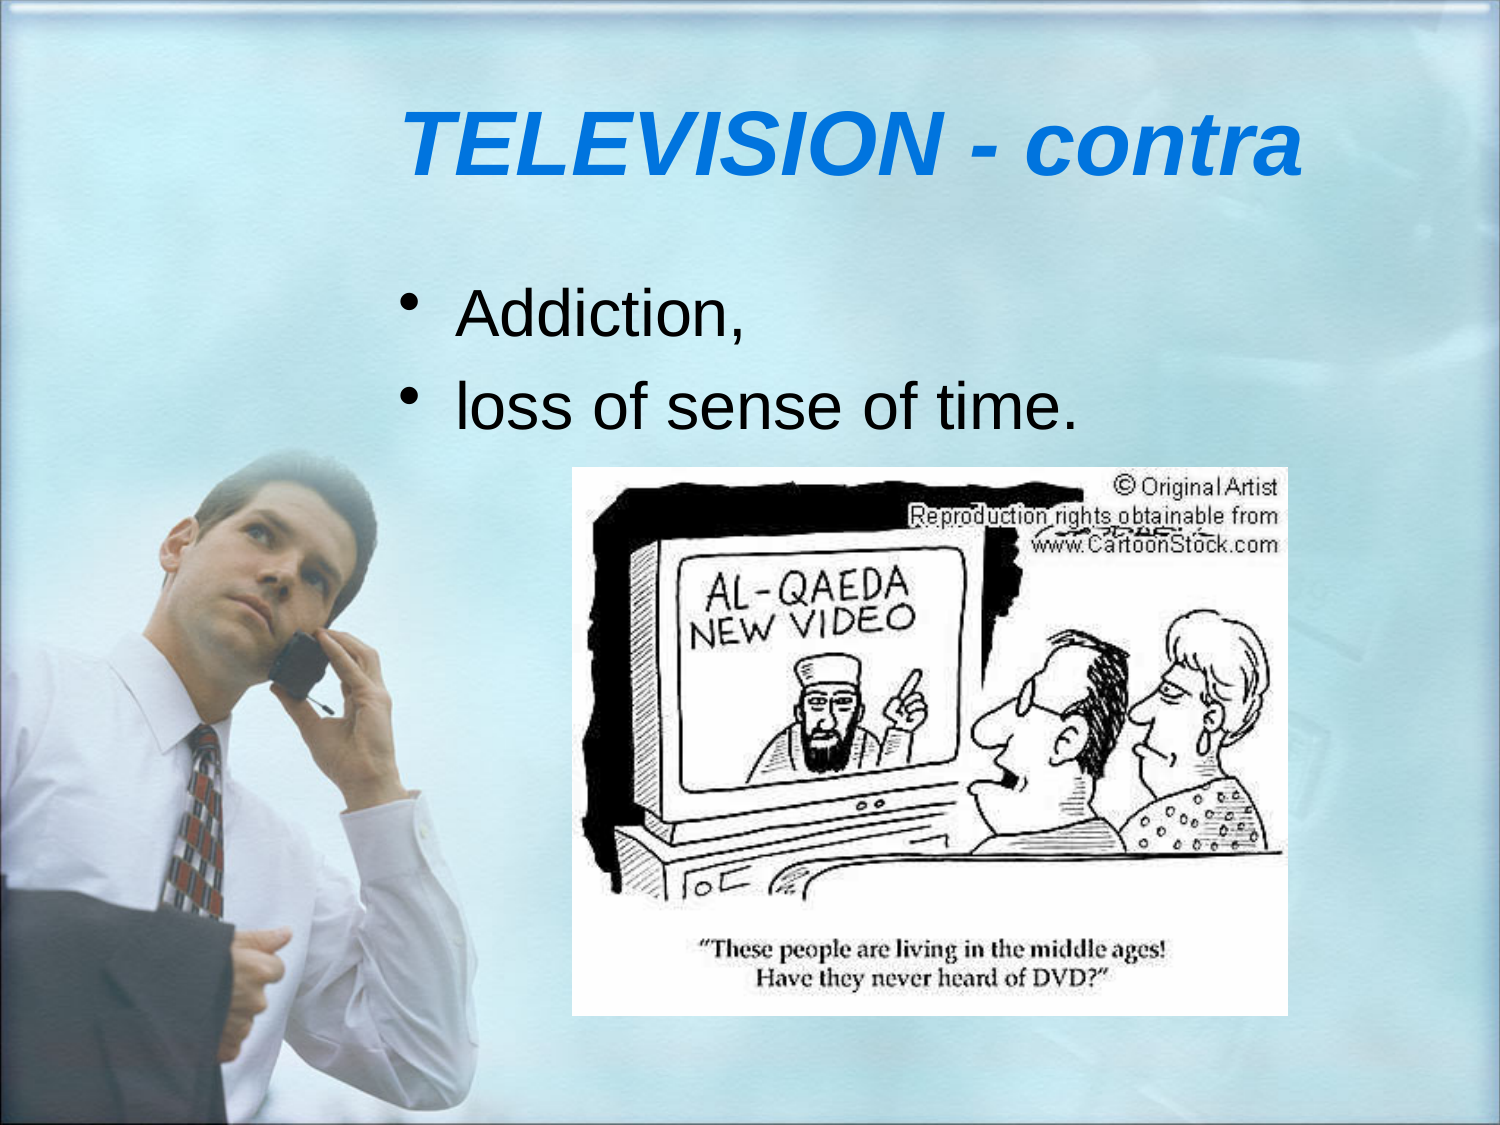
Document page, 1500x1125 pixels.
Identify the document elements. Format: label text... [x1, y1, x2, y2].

picture [0, 0, 1500, 1125]
title TELEVISION - contra [383, 45, 1486, 233]
list Addiction, loss of sense of time. [383, 262, 1486, 1005]
